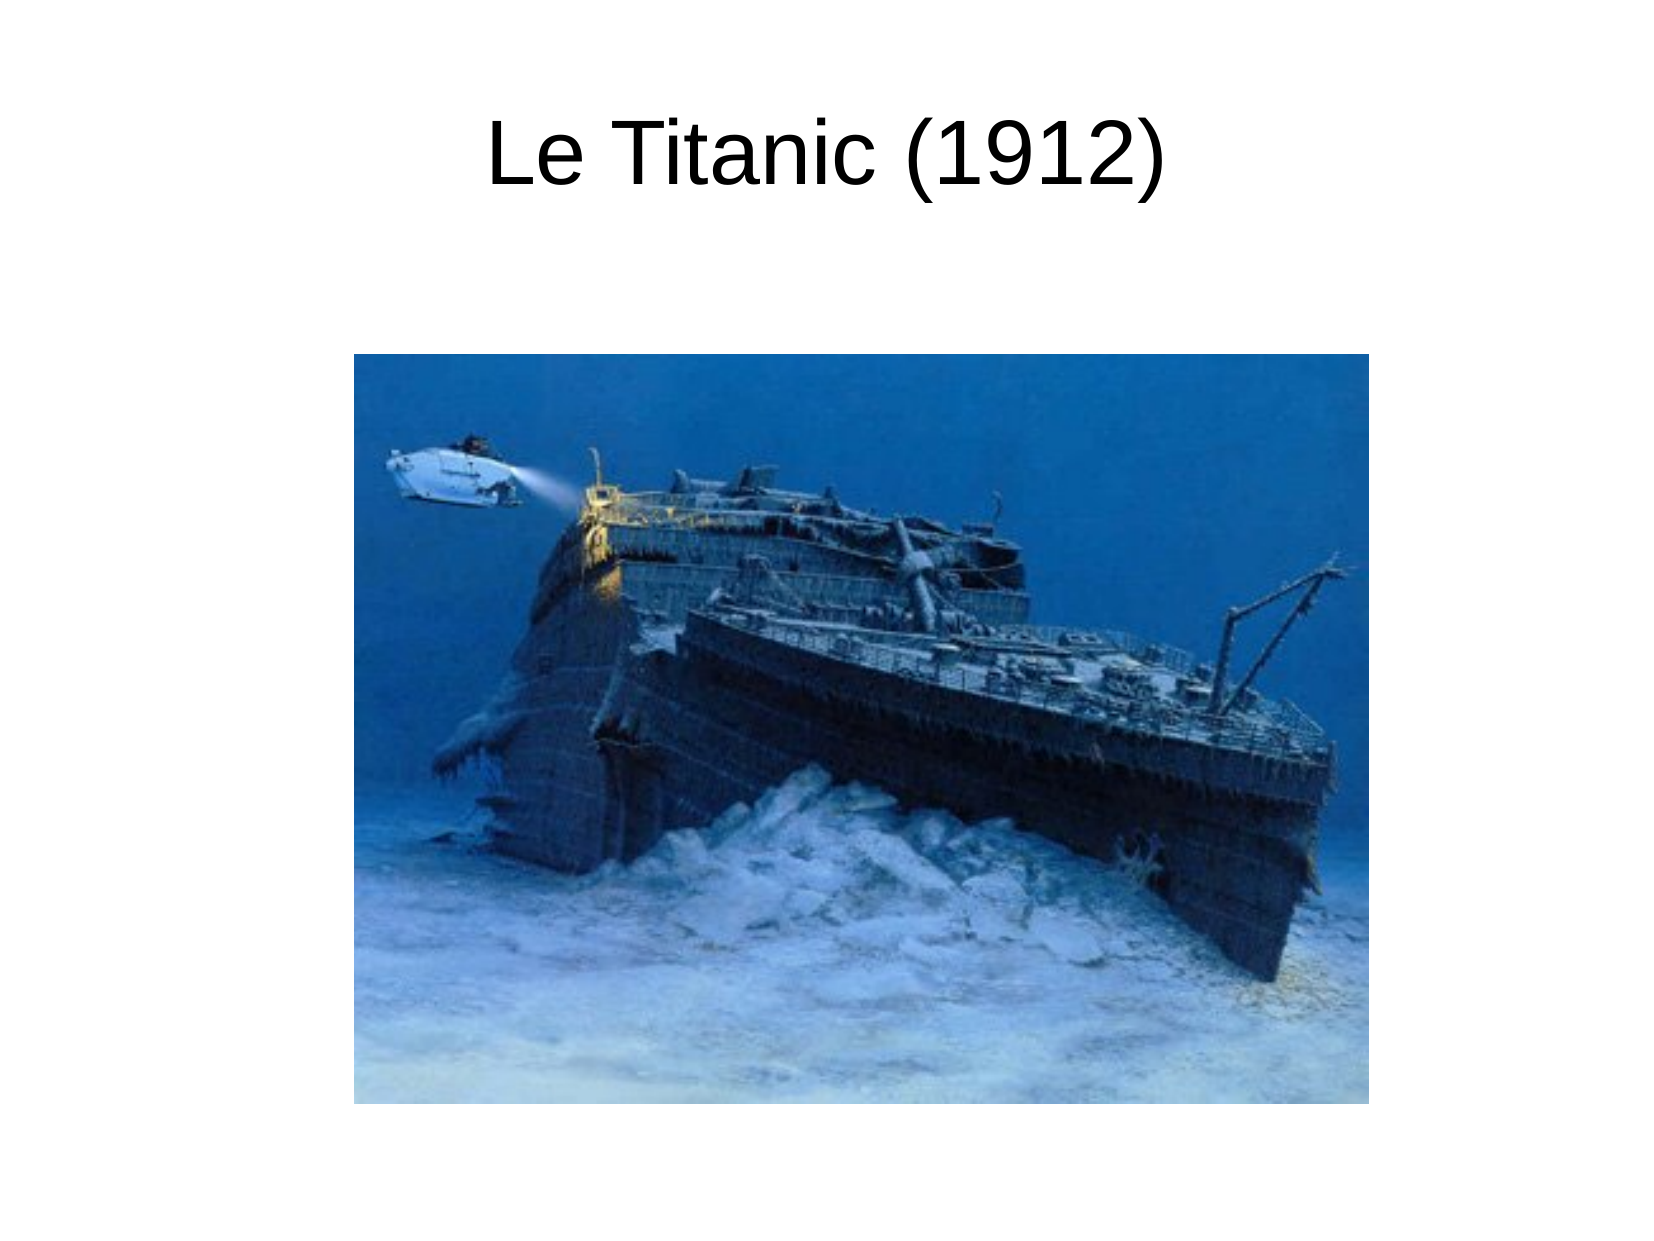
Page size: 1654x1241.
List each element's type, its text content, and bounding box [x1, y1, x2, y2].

picture [354, 354, 1369, 1104]
title Le Titanic (1912) [82, 56, 1571, 250]
